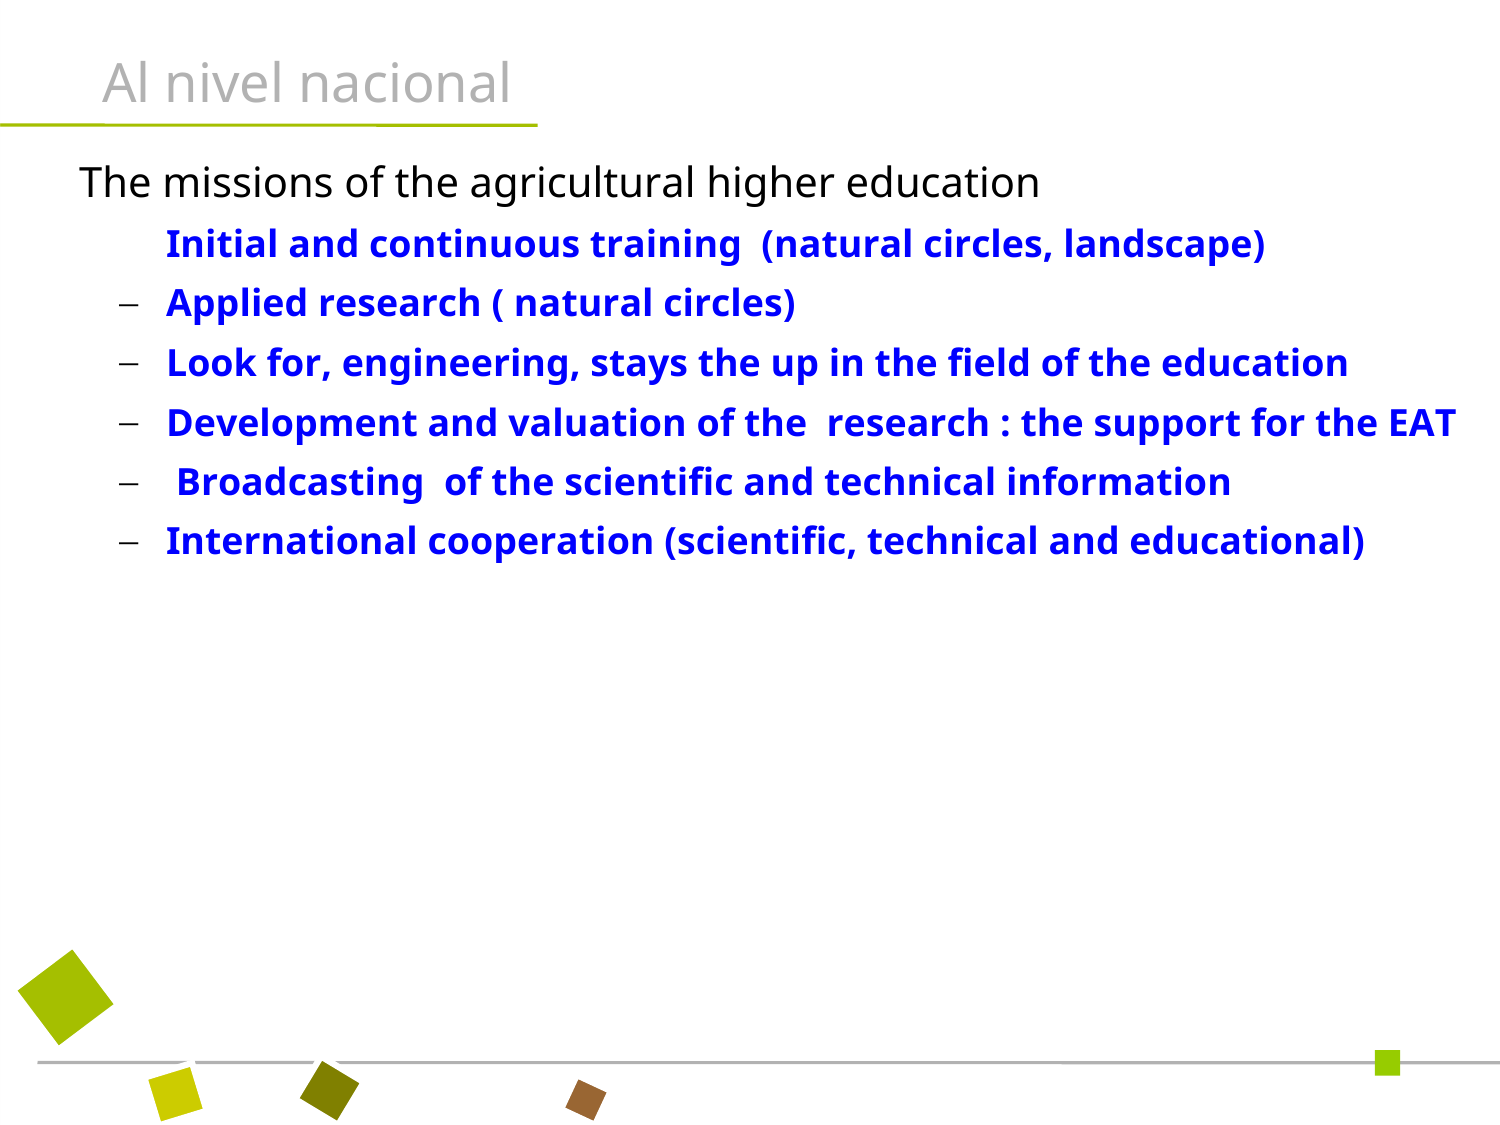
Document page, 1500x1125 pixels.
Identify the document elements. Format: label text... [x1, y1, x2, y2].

text_box [561, 1075, 611, 1125]
text_box [144, 1062, 207, 1125]
text_box [295, 1056, 364, 1125]
list The missions of the agricultural higher education Initial and continuous training (natural circles, landscape) Applied research ( natural circles) Look for, engineering, stays the up in the field of the education Development and valuation of the research : the support for the EAT Broadcasting of the scientific and technical information International cooperation (scientific, technical and educational) [1, 147, 1500, 945]
title Al nivel nacional [87, 33, 1363, 129]
text_box [1374, 1050, 1401, 1076]
text_box [13, 944, 119, 1050]
